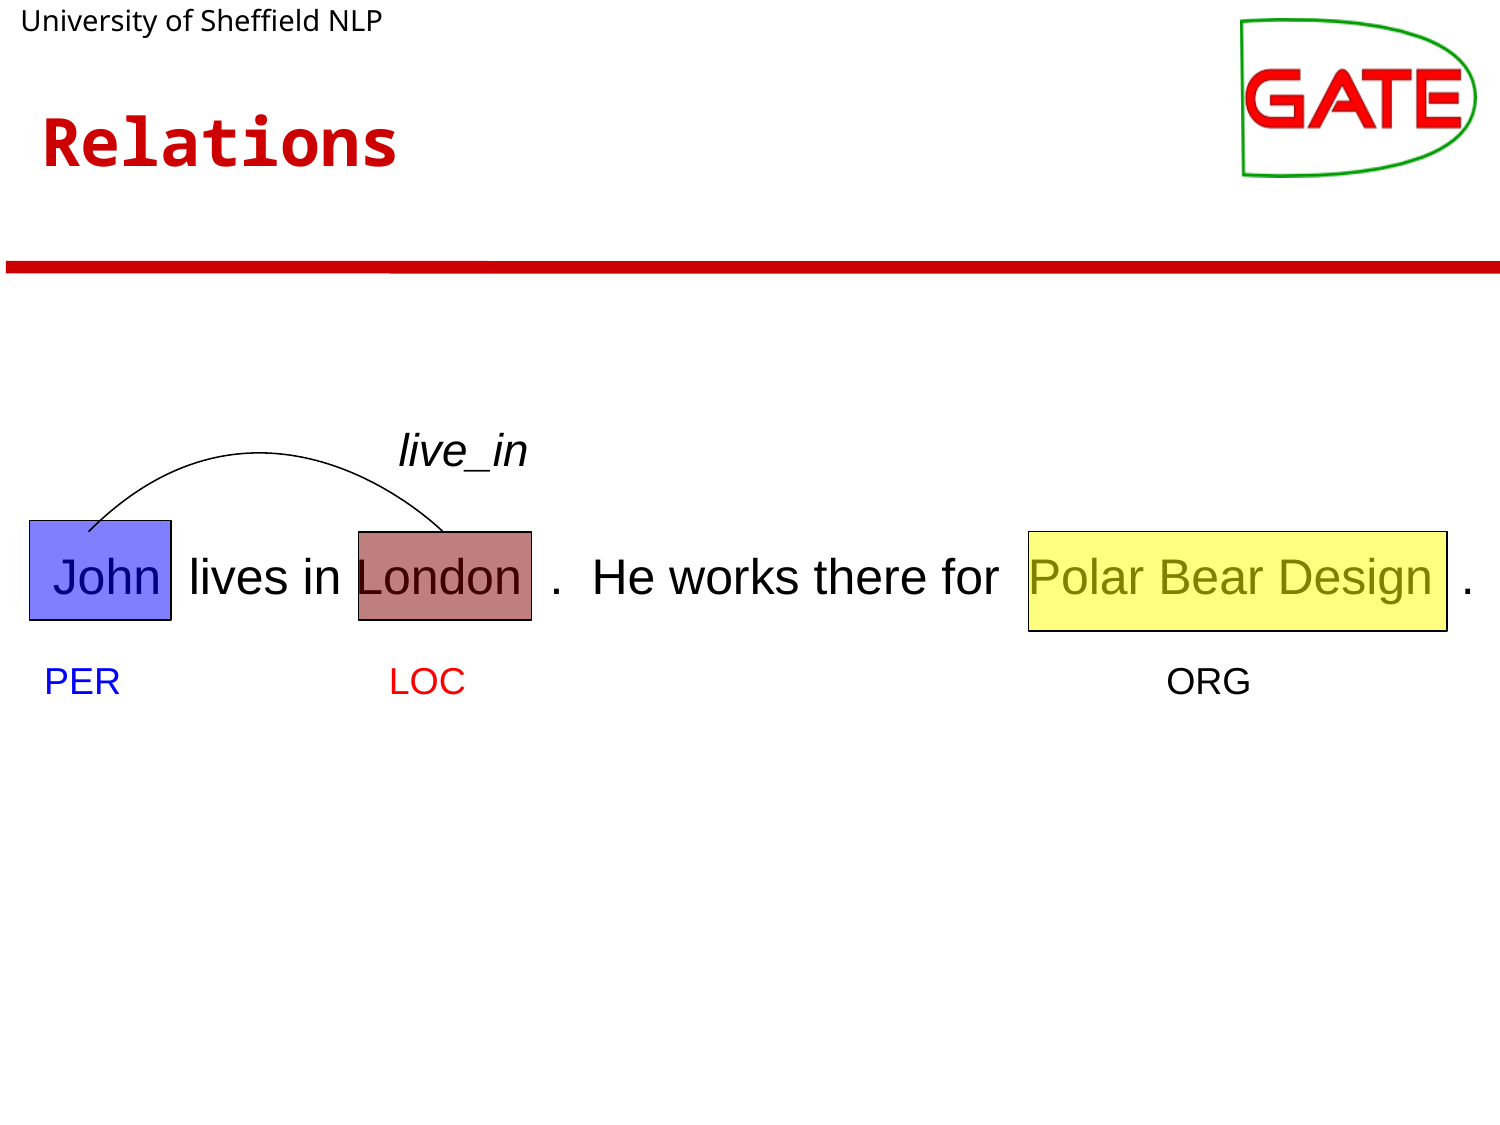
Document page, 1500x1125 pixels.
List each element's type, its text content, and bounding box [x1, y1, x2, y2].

picture [1240, 18, 1477, 178]
text_box Relations [41, 45, 1384, 240]
text_box ORG [1151, 649, 1290, 722]
text_box [29, 520, 172, 621]
text_box John lives in London . He works there for Polar Bear Design . [38, 537, 1500, 672]
text_box PER [29, 649, 153, 798]
text_box [1028, 531, 1447, 632]
text_box LOC [374, 649, 503, 730]
text_box live_in [383, 413, 544, 484]
text_box [358, 532, 532, 621]
